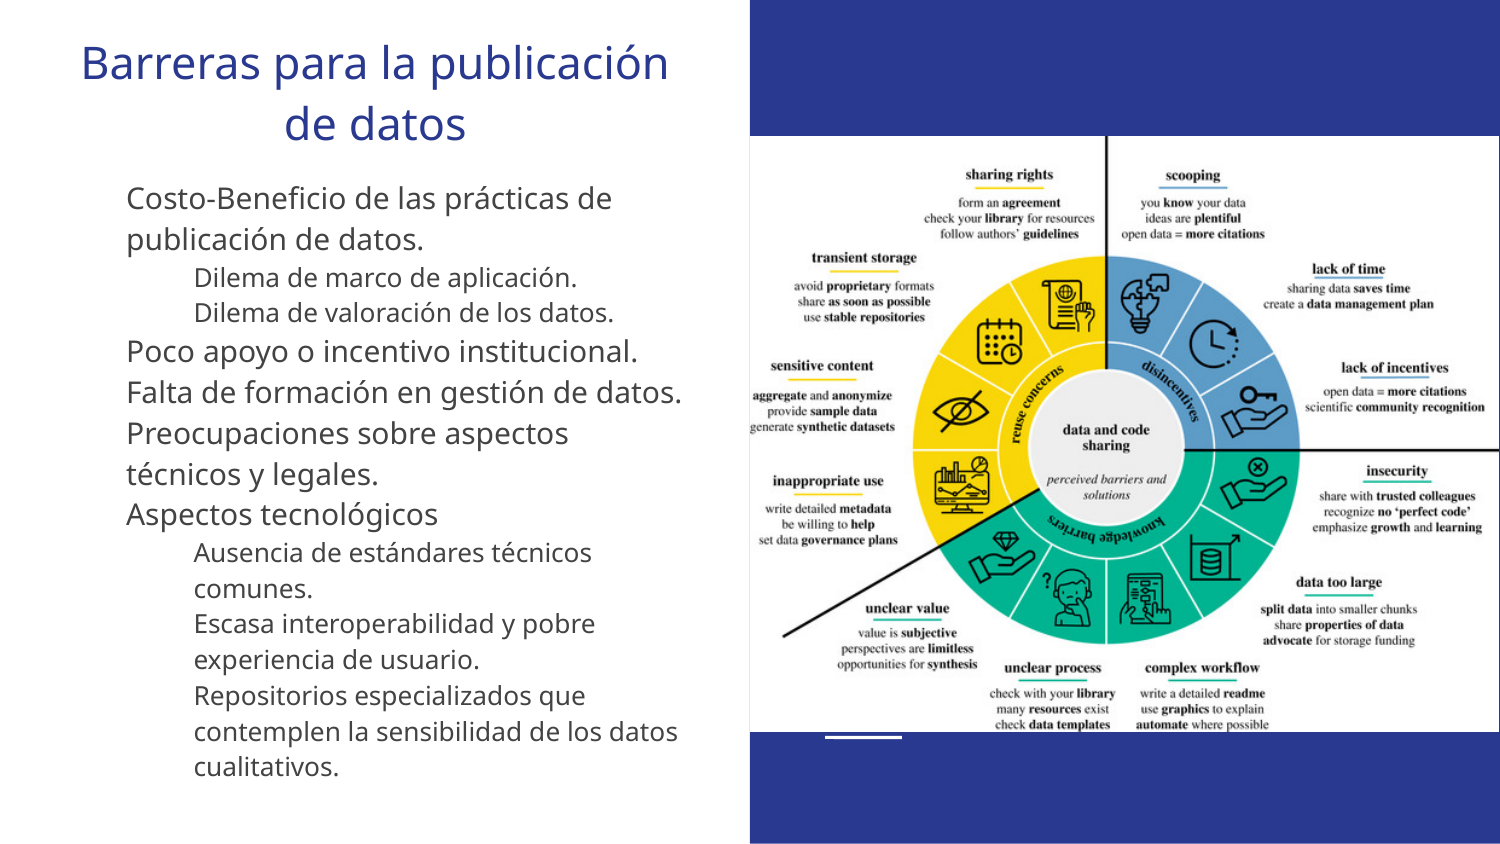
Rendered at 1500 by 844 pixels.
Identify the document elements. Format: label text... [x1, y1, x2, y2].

subtitle Costo-Beneficio de las prácticas de publicación de datos. Dilema de marco de aplicación. Dilema de valoración de los datos. Poco apoyo o incentivo institucional. Falta de formación en gestión de datos. Preocupaciones sobre aspectos técnicos y legales. Aspectos tecnológicos Ausencia de estándares técnicos comunes. Escasa interoperabilidad y pobre experiencia de usuario. Repositorios especializados que contemplen la sensibilidad de los datos cualitativos. [43, 162, 708, 807]
picture [750, 136, 1499, 732]
title Barreras para la publicación de datos [43, 15, 708, 162]
